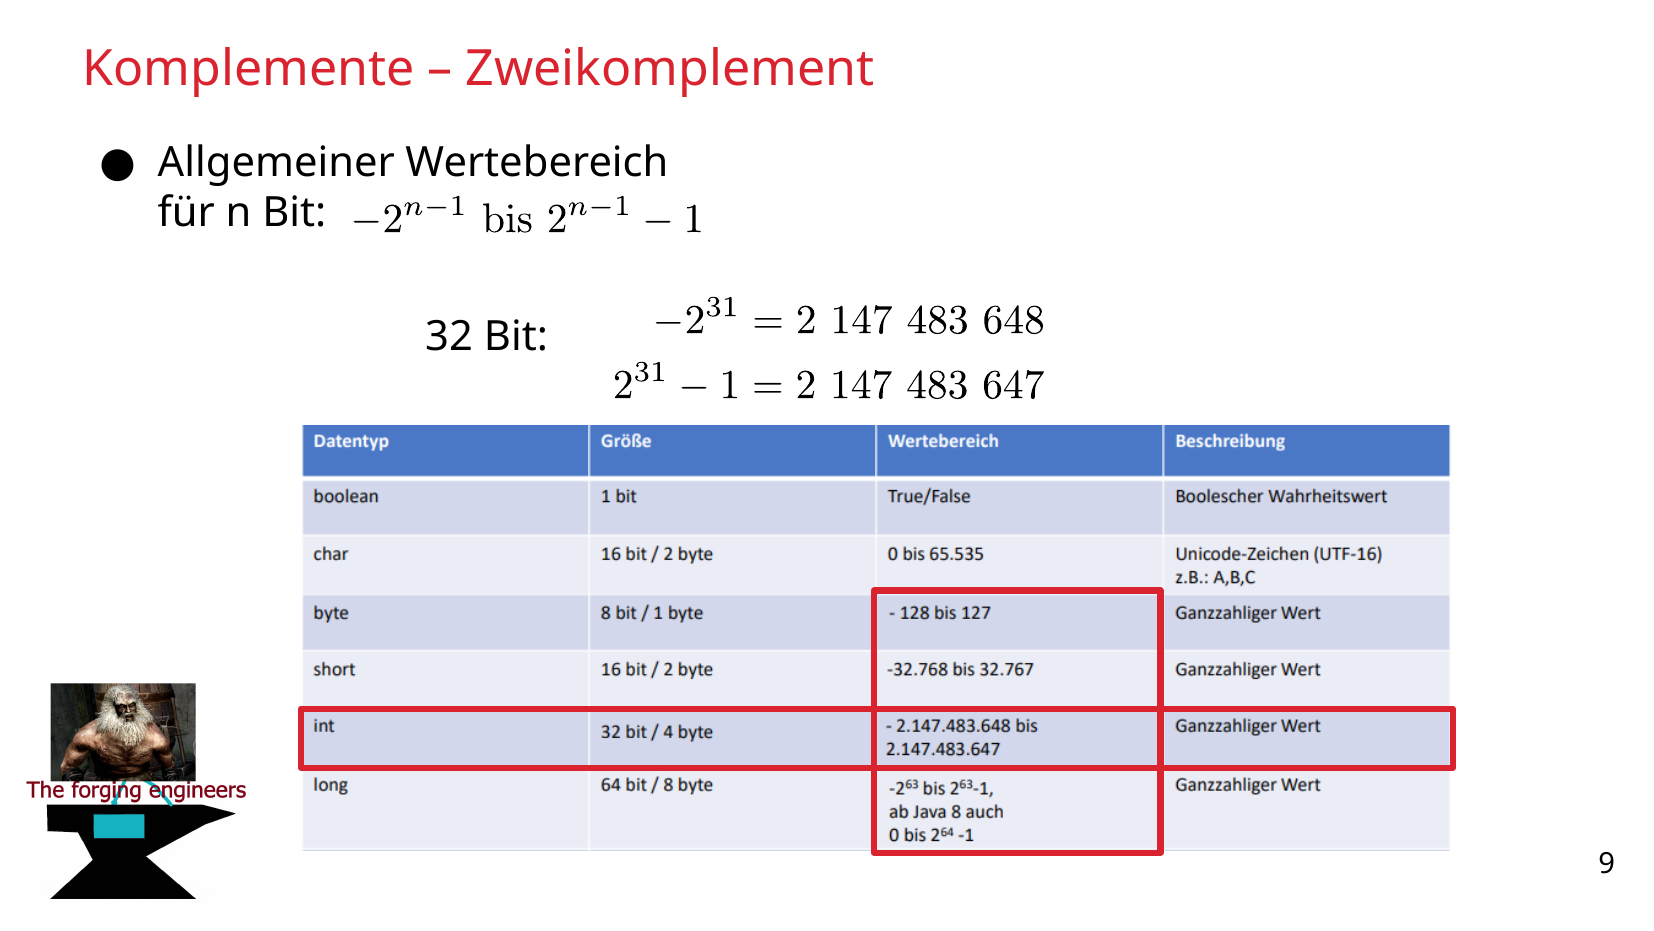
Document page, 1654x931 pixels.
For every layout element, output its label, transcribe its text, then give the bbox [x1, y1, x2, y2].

picture [304, 712, 871, 765]
picture [877, 594, 1157, 706]
picture [1164, 771, 1453, 851]
picture [611, 360, 1046, 401]
picture [300, 425, 1453, 706]
text_box 32 Bit: [425, 308, 579, 367]
title Komplemente – Zweikomplement [82, 37, 1571, 95]
picture [877, 712, 1157, 765]
picture [348, 194, 703, 235]
picture [650, 295, 1045, 336]
picture [17, 679, 254, 916]
picture [1164, 712, 1450, 765]
subtitle Allgemeiner Wertebereich für n Bit: [82, 134, 686, 252]
picture [877, 771, 1157, 850]
picture [300, 771, 871, 851]
